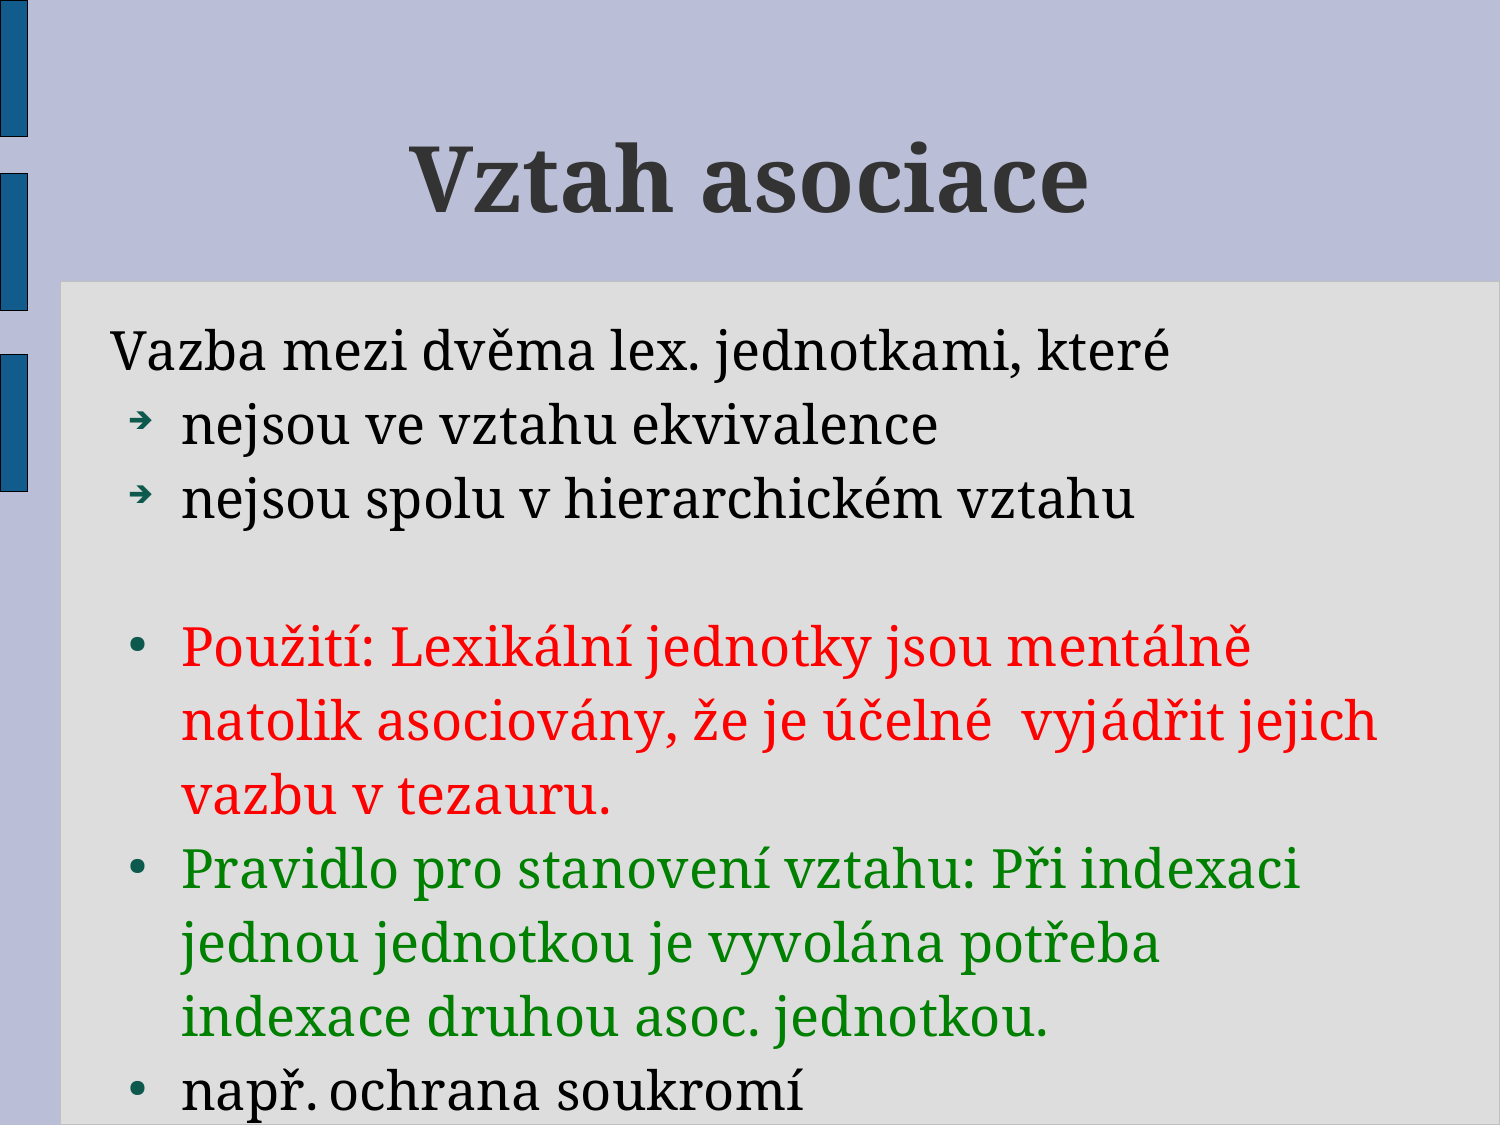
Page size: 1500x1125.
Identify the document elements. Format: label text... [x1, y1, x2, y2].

list Vazba mezi dvěma lex. jednotkami, které nejsou ve vztahu ekvivalence nejsou spolu v hierarchickém vztahu Použití: Lexikální jednotky jsou mentálně natolik asociovány, že je účelné vyjádřit jejich vazbu v tezauru. Pravidlo pro stanovení vztahu: Při indexaci jednou jednotkou je vyvolána potřeba indexace druhou asoc. jednotkou. např. ochrana soukromí RT/ad datové právo osobní údaje [110, 312, 1392, 1112]
title Vztah asociace [110, 90, 1392, 264]
